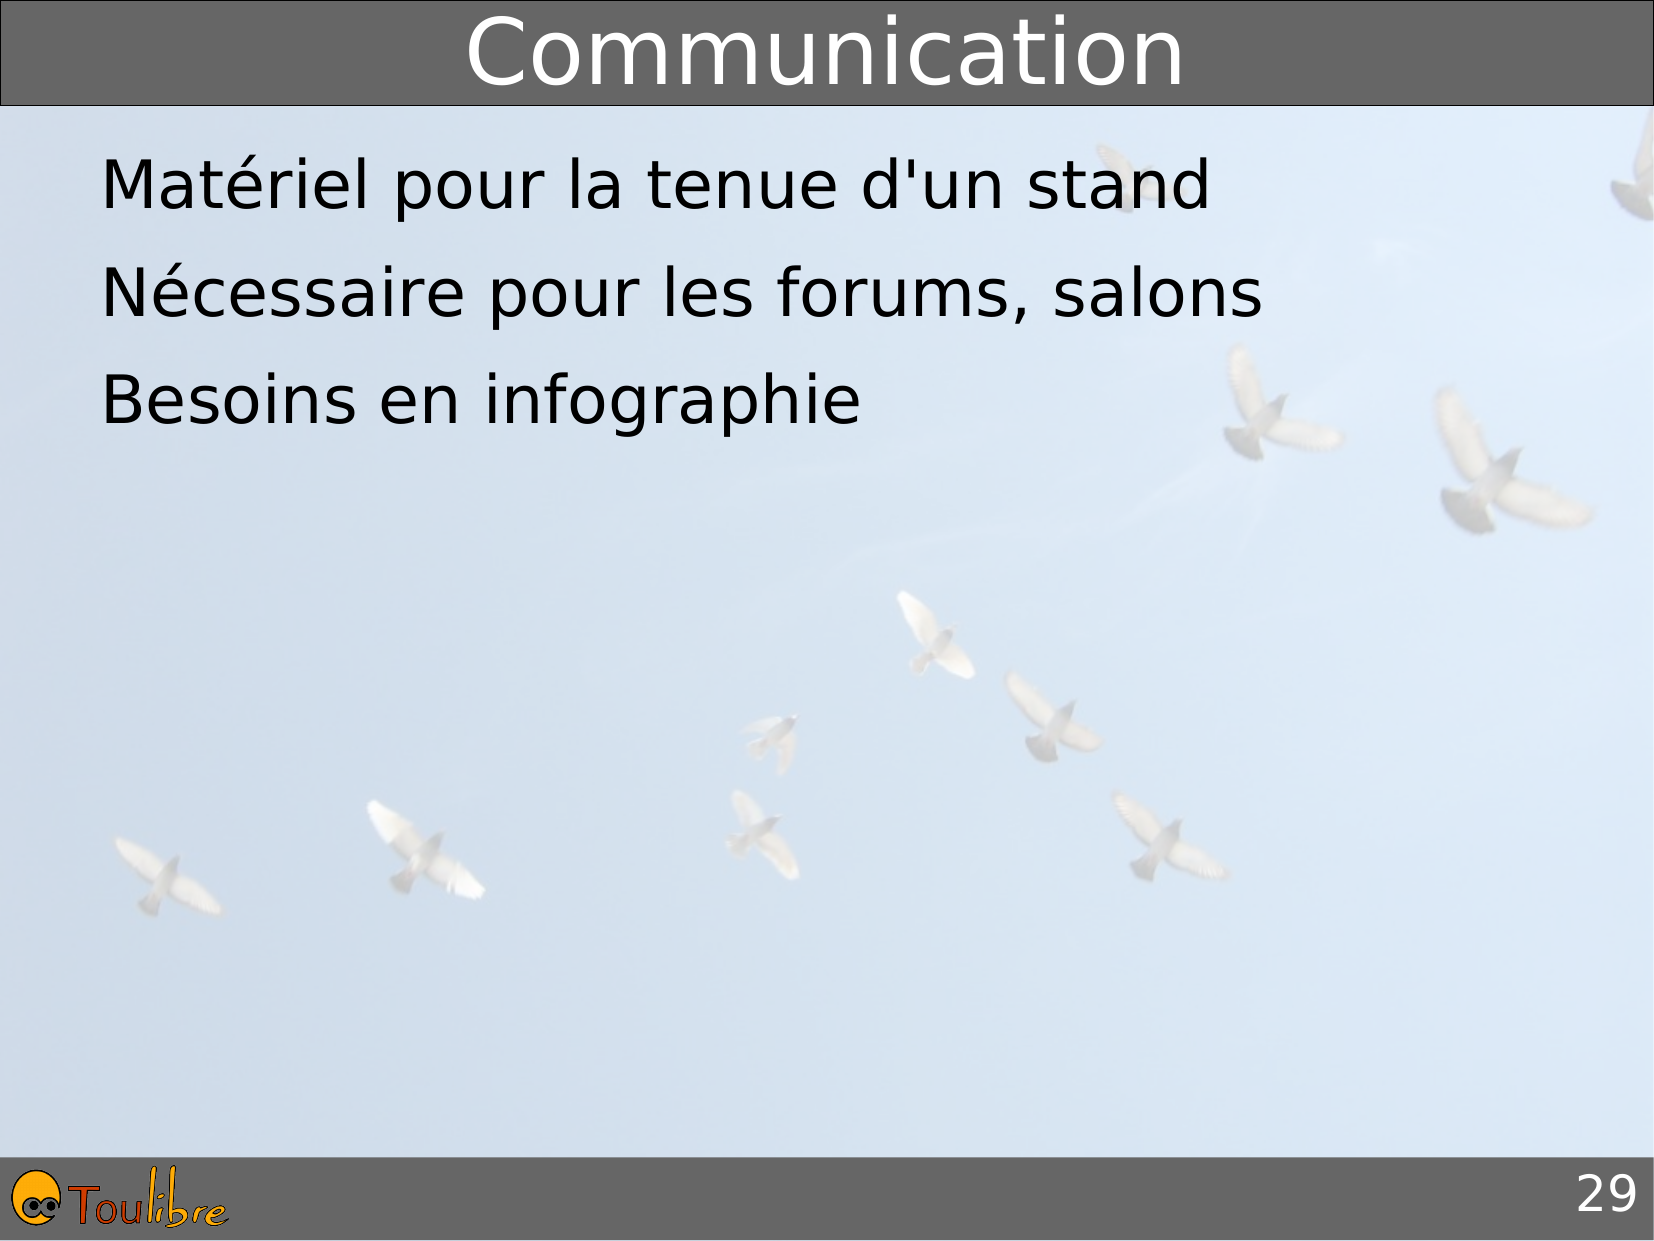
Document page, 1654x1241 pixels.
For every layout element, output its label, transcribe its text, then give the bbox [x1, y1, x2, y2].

list Matériel pour la tenue d'un stand Nécessaire pour les forums, salons Besoins en infographie [82, 146, 1571, 1094]
title Communication [0, 0, 1654, 107]
picture [11, 1165, 229, 1228]
